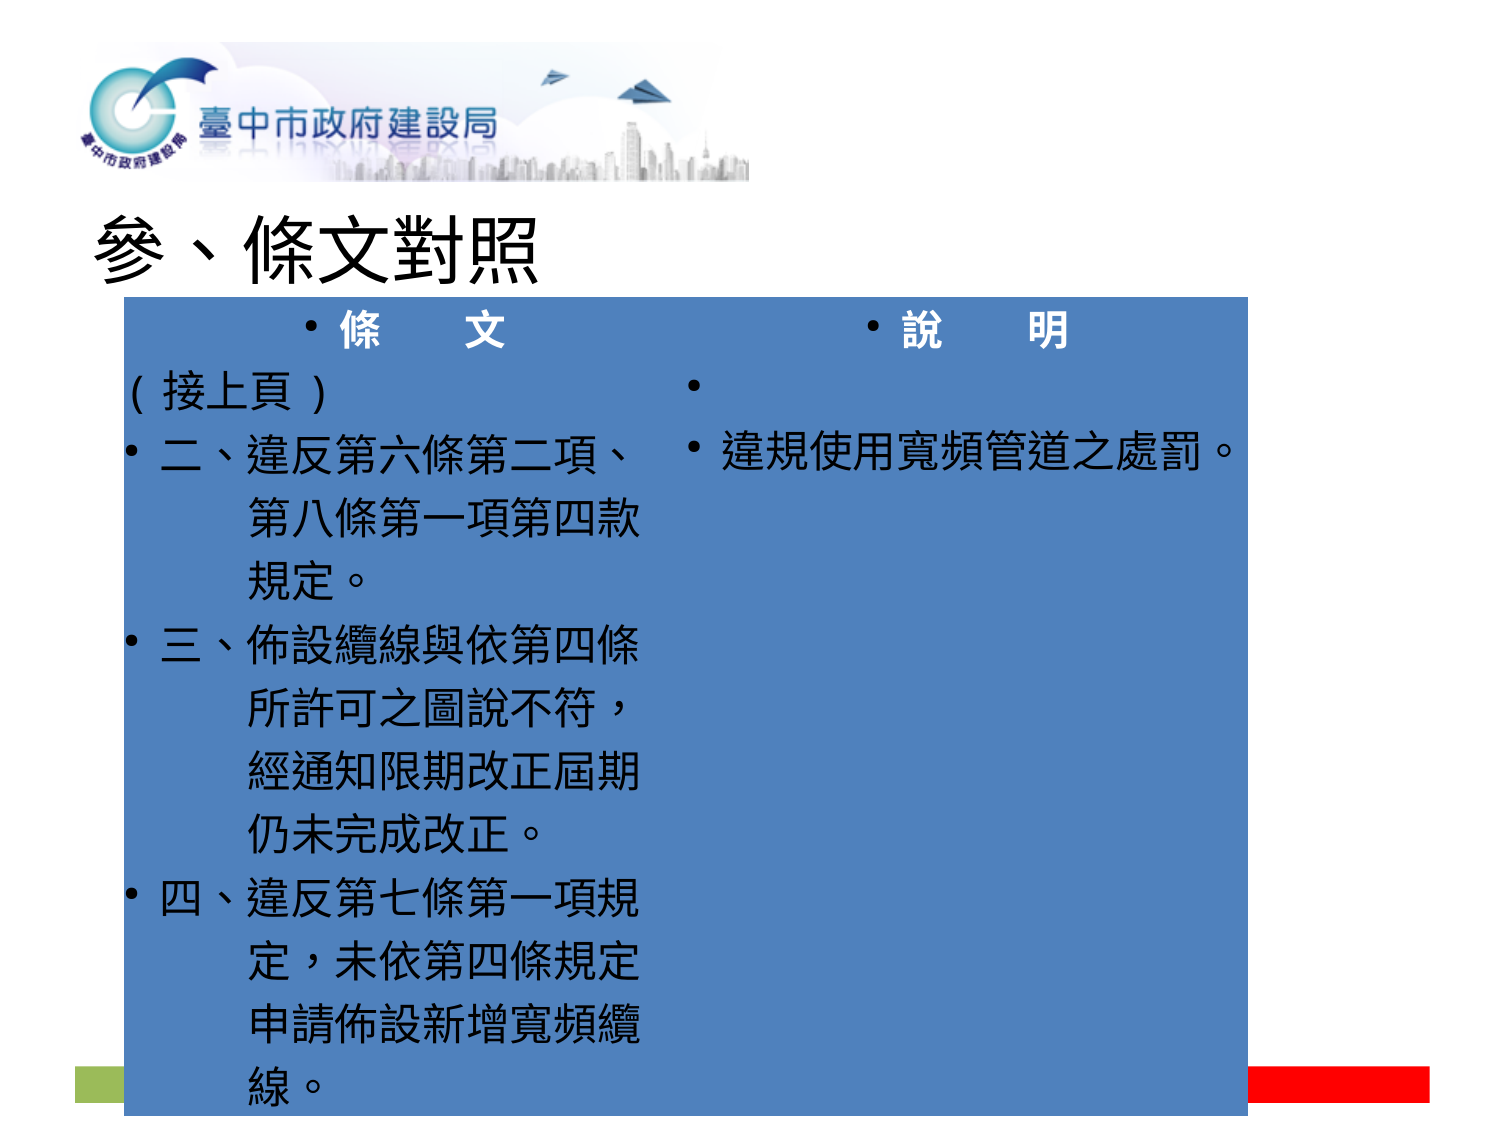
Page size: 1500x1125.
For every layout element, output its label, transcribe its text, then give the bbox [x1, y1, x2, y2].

text_box [1248, 1053, 1489, 1114]
table_header 條 文 [124, 297, 686, 357]
table_header 說 明 [686, 297, 1248, 357]
text_box 參、條文對照 [76, 196, 1427, 303]
table_cell 違規使用寬頻管道之處罰。 [686, 357, 1248, 1116]
table_cell (接上頁) 二、違反第六條第二項、 第八條第一項第四款 規定。 三、佈設纜線與依第四條 所許可之圖說不符， 經通知限期改正屆期 仍未完成改正。 四、違反第七條第一項規 定，未依第四條規定 申請佈設新增寬頻纜 線。 [124, 357, 686, 1116]
